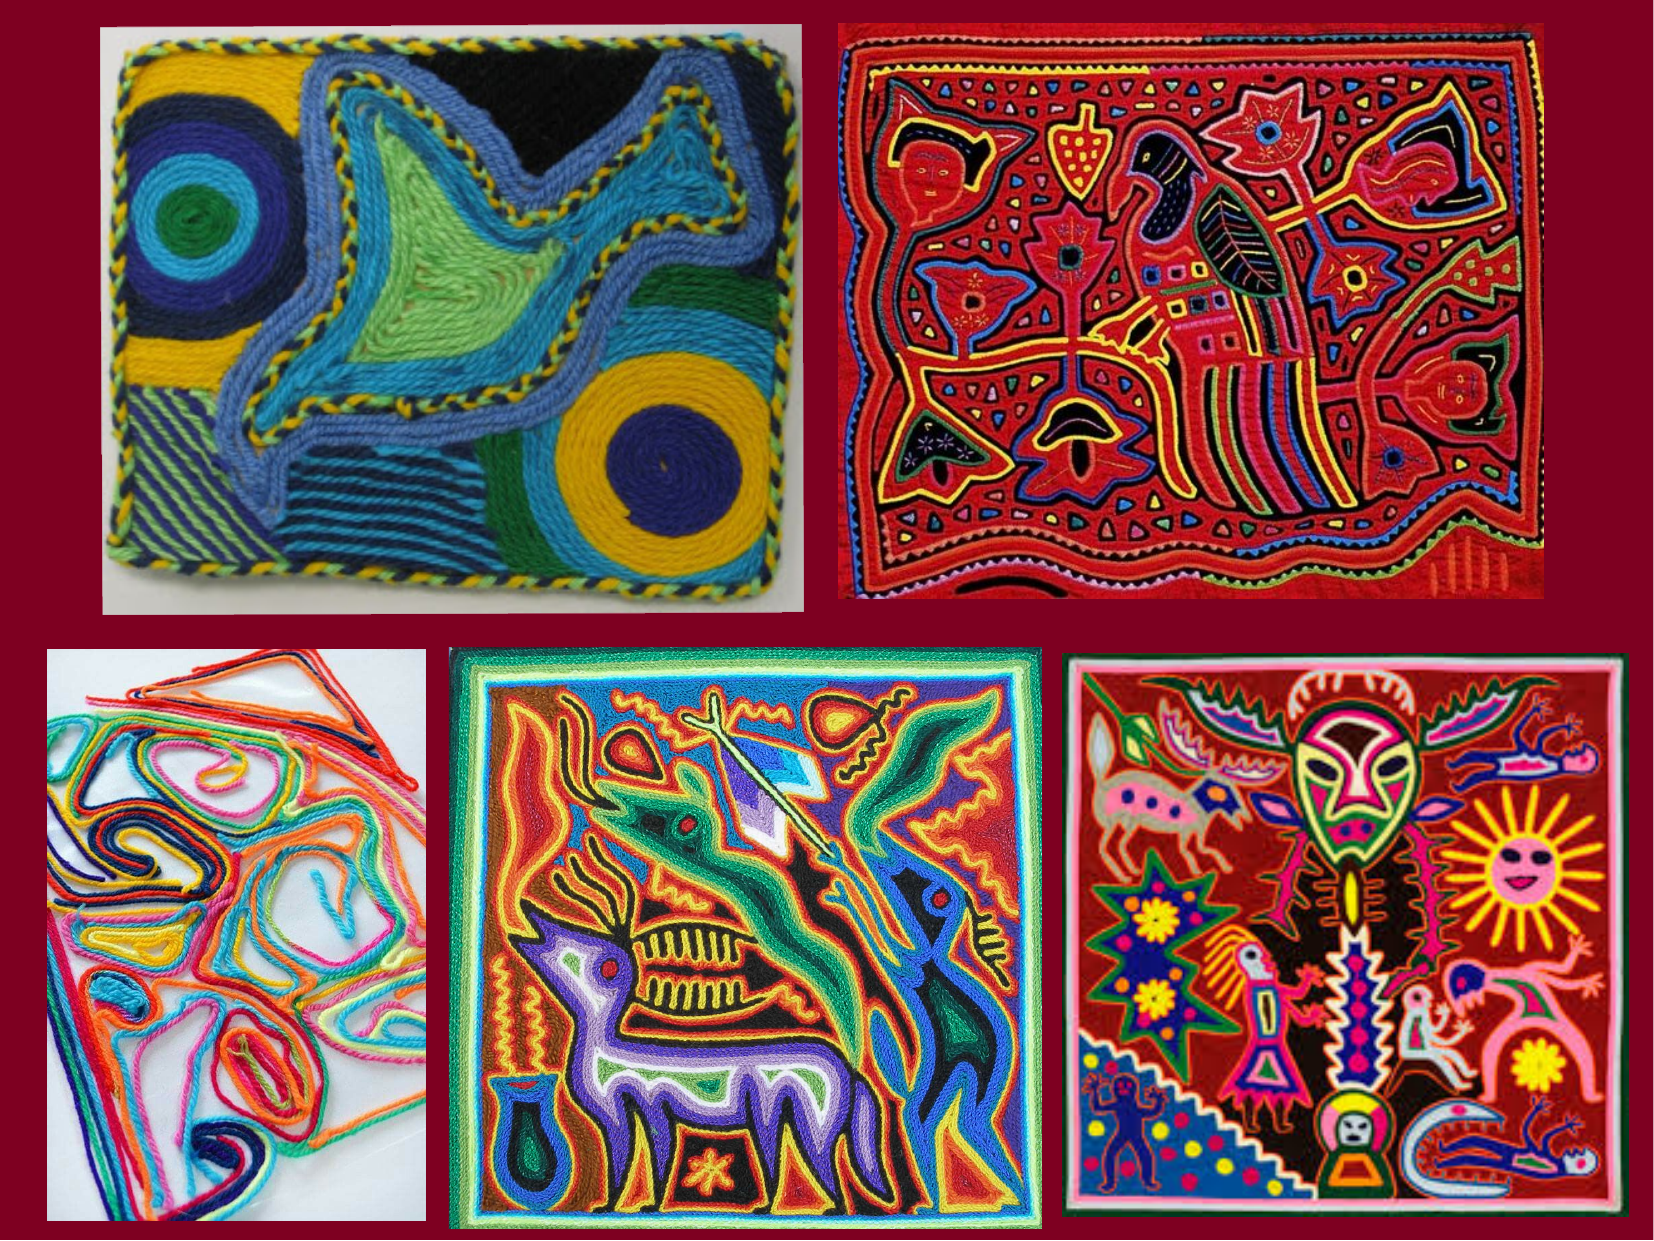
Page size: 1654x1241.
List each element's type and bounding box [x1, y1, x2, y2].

picture [99, 23, 804, 615]
picture [838, 23, 1544, 599]
picture [47, 649, 426, 1221]
picture [448, 647, 1042, 1229]
picture [1062, 653, 1629, 1217]
